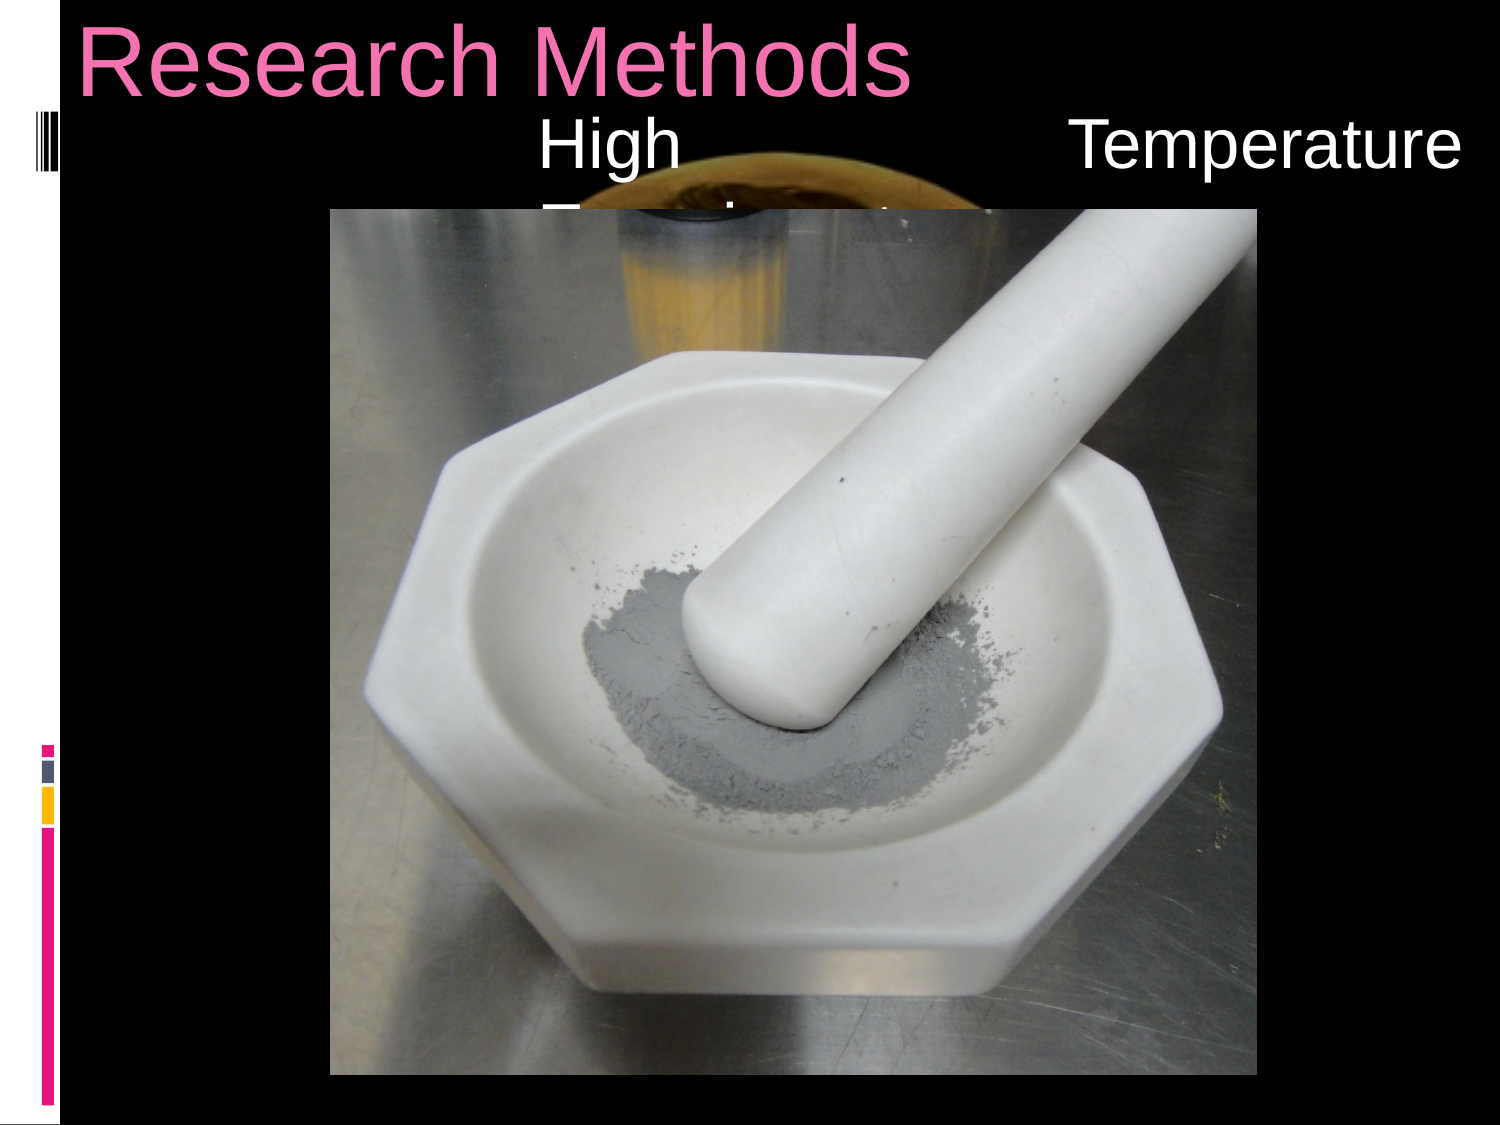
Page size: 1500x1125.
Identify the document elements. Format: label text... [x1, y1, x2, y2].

text_box High Temperature Experiments [523, 90, 1480, 275]
picture [330, 149, 1257, 1075]
title Research Methods [60, 0, 1124, 119]
